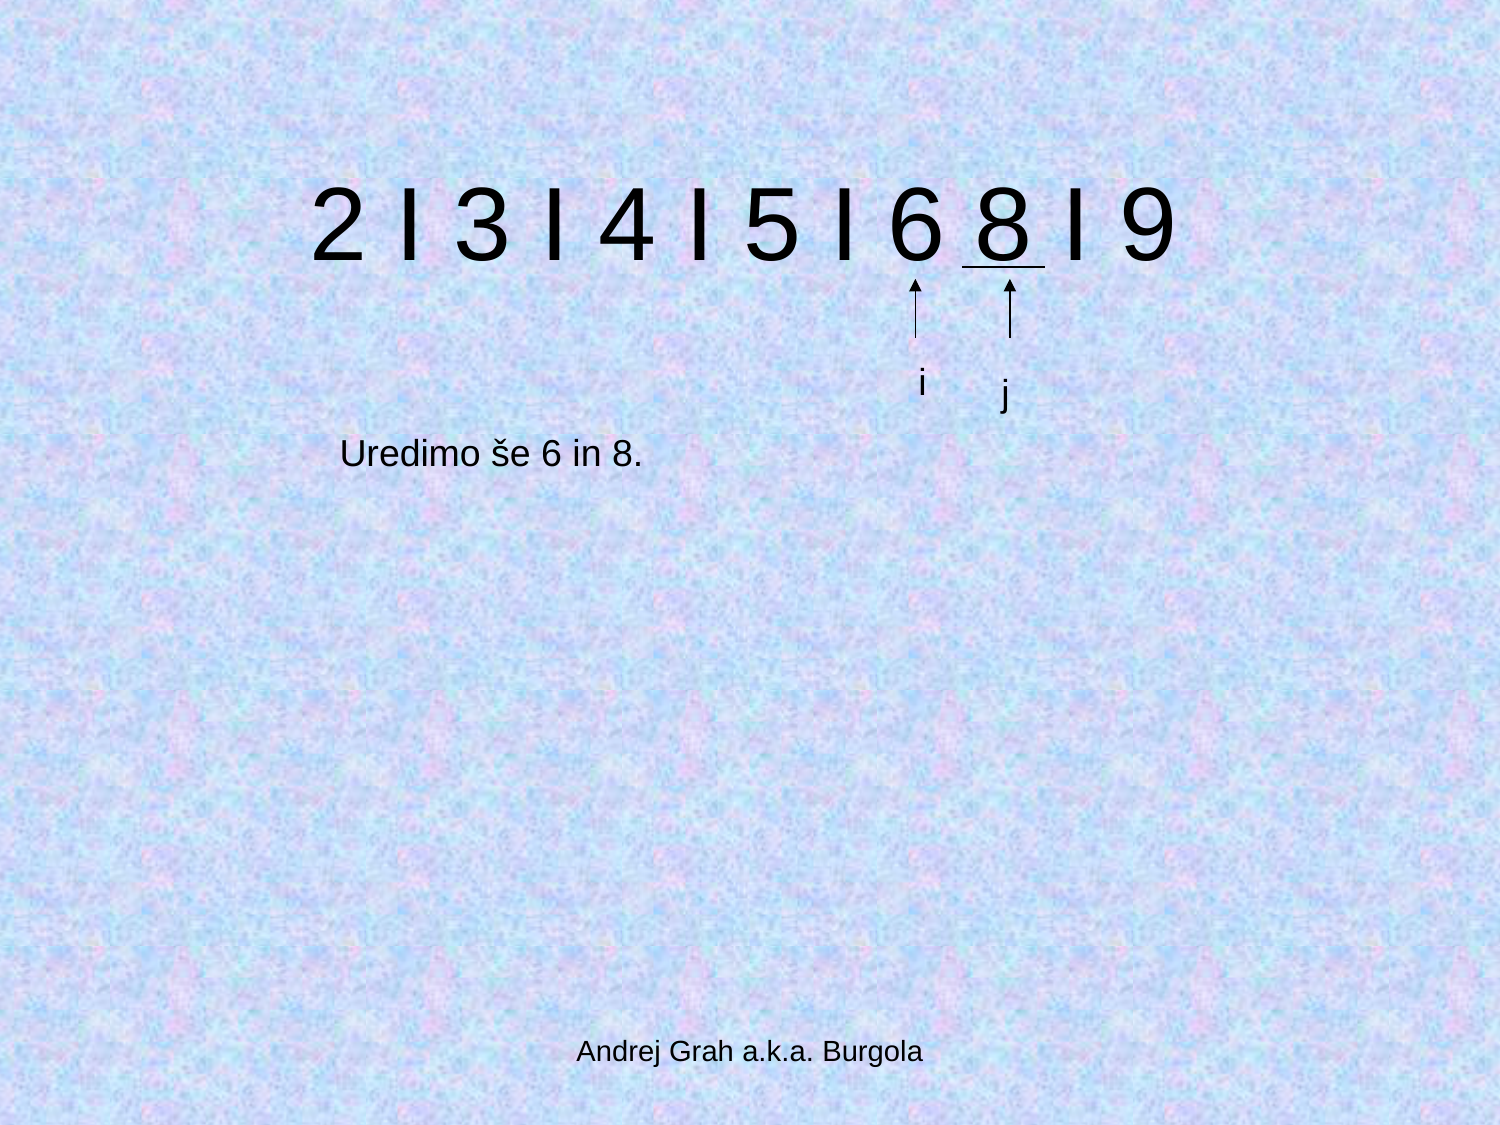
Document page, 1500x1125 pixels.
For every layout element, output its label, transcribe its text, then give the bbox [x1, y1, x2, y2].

picture [0, 0, 1500, 1125]
text_box j [986, 361, 1025, 423]
text_box Andrej Grah a.k.a. Burgola [512, 1024, 988, 1103]
text_box Uredimo še 6 in 8. [324, 420, 1247, 482]
text_box 2 I 3 I 4 I 5 I 6 8 I 9 [159, 148, 1329, 290]
text_box i [903, 349, 940, 411]
